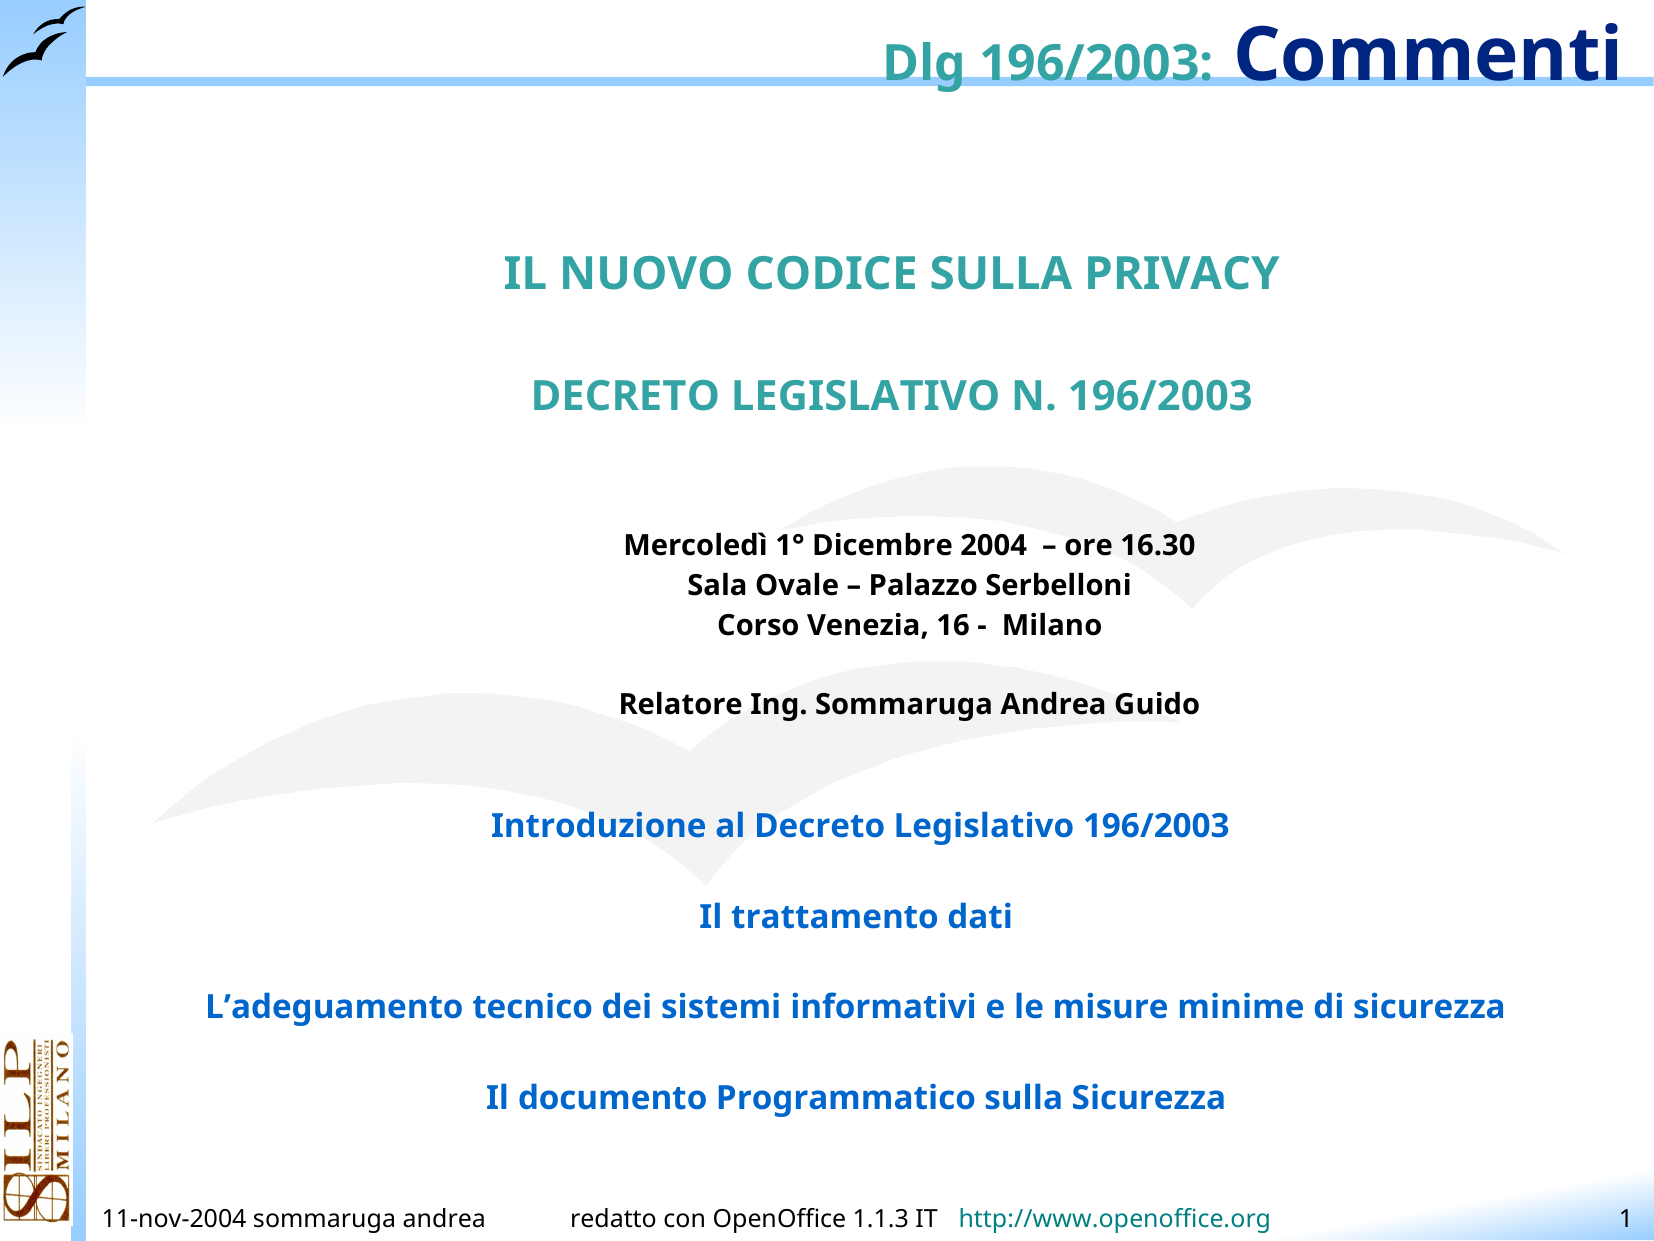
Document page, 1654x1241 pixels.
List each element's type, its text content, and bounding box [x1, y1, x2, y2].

title Dlg 196/2003: Commenti [85, 0, 1654, 104]
picture [0, 1033, 73, 1226]
list [88, 149, 1631, 1203]
subtitle IL NUOVO CODICE SULLA PRIVACY DECRETO LEGISLATIVO N. 196/2003 Mercoledì 1° Dicembre 2004 – ore 16.30 Sala Ovale – Palazzo Serbelloni Corso Venezia, 16 - Milano Relatore Ing. Sommaruga Andrea Guido Introduzione al Decreto Legislativo 196/2003 Il trattamento dati L’adeguamento tecnico dei sistemi informativi e le misure minime di sicurezza Il documento Programmatico sulla Sicurezza [85, 134, 1628, 1163]
